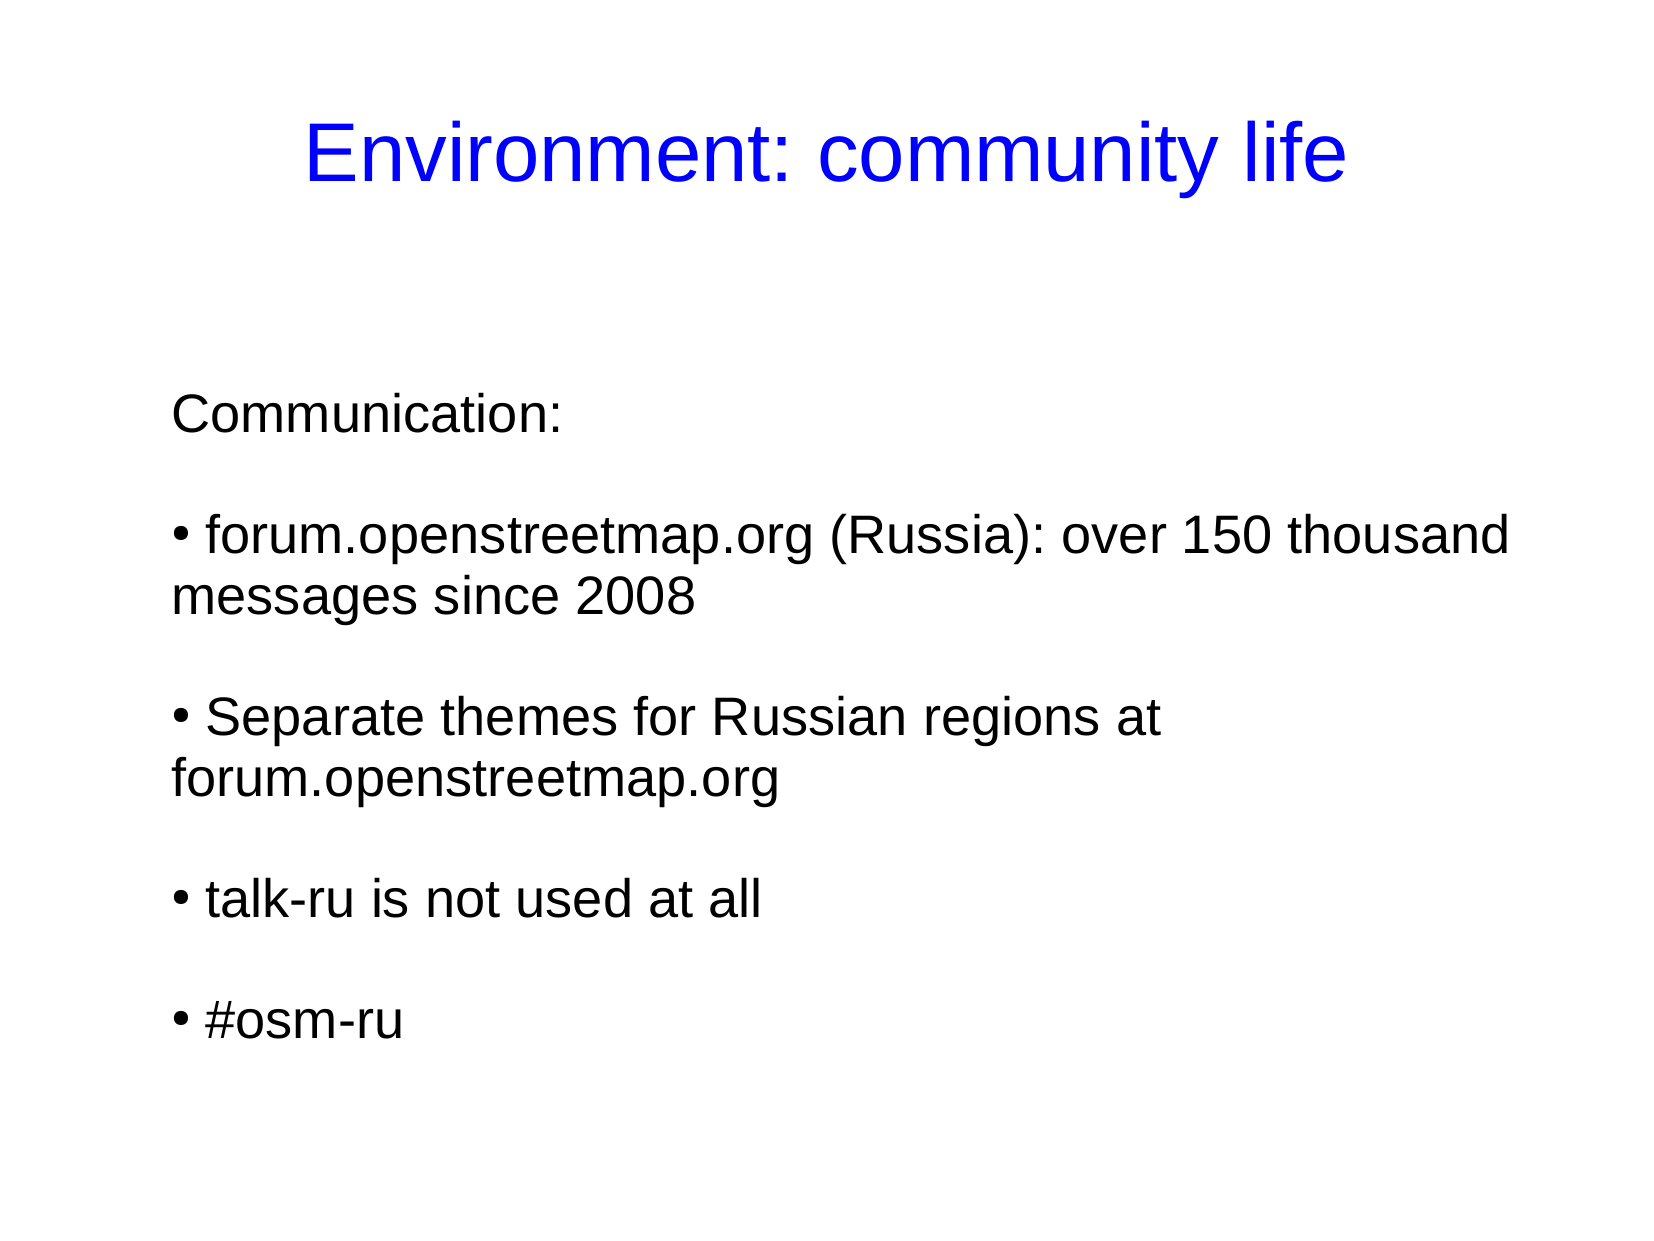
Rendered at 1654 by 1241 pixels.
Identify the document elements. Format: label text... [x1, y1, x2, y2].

text_box Communication: forum.openstreetmap.org (Russia): over 150 thousand messages since 2008 Separate themes for Russian regions at forum.openstreetmap.org talk-ru is not used at all #osm-ru [171, 383, 1560, 1050]
title Environment: community life [82, 49, 1571, 257]
